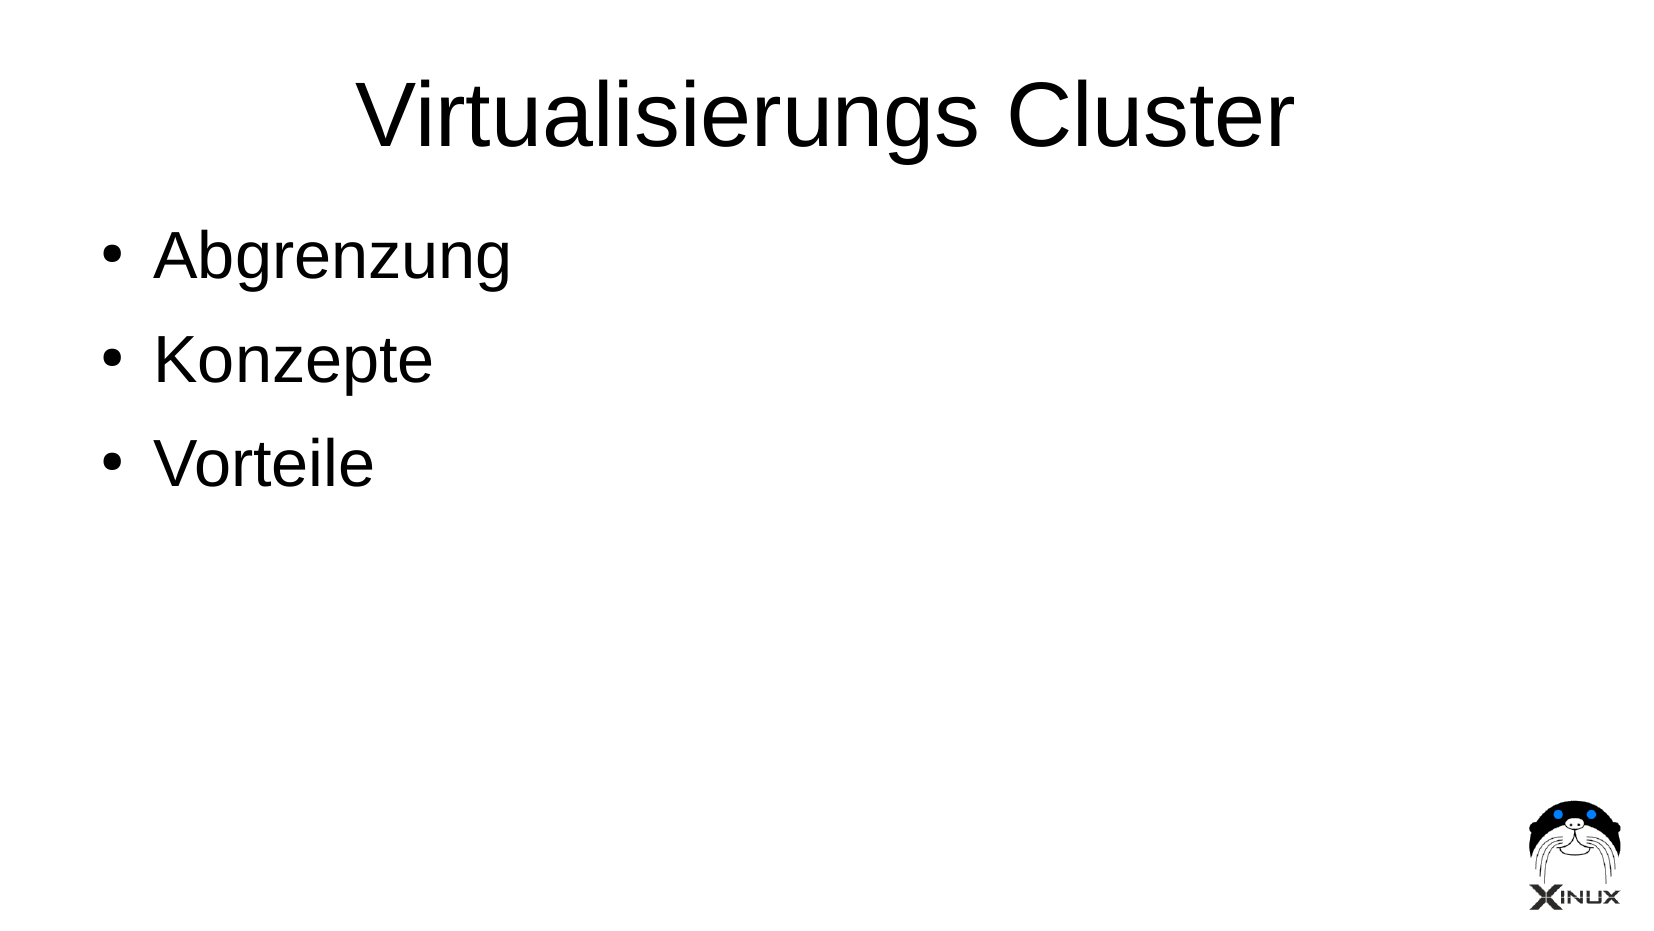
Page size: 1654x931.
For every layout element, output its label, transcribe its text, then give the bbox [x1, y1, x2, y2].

title Virtualisierungs Cluster [82, 37, 1571, 193]
list Abgrenzung Konzepte Vorteile [82, 217, 1571, 758]
picture [1500, 780, 1651, 931]
